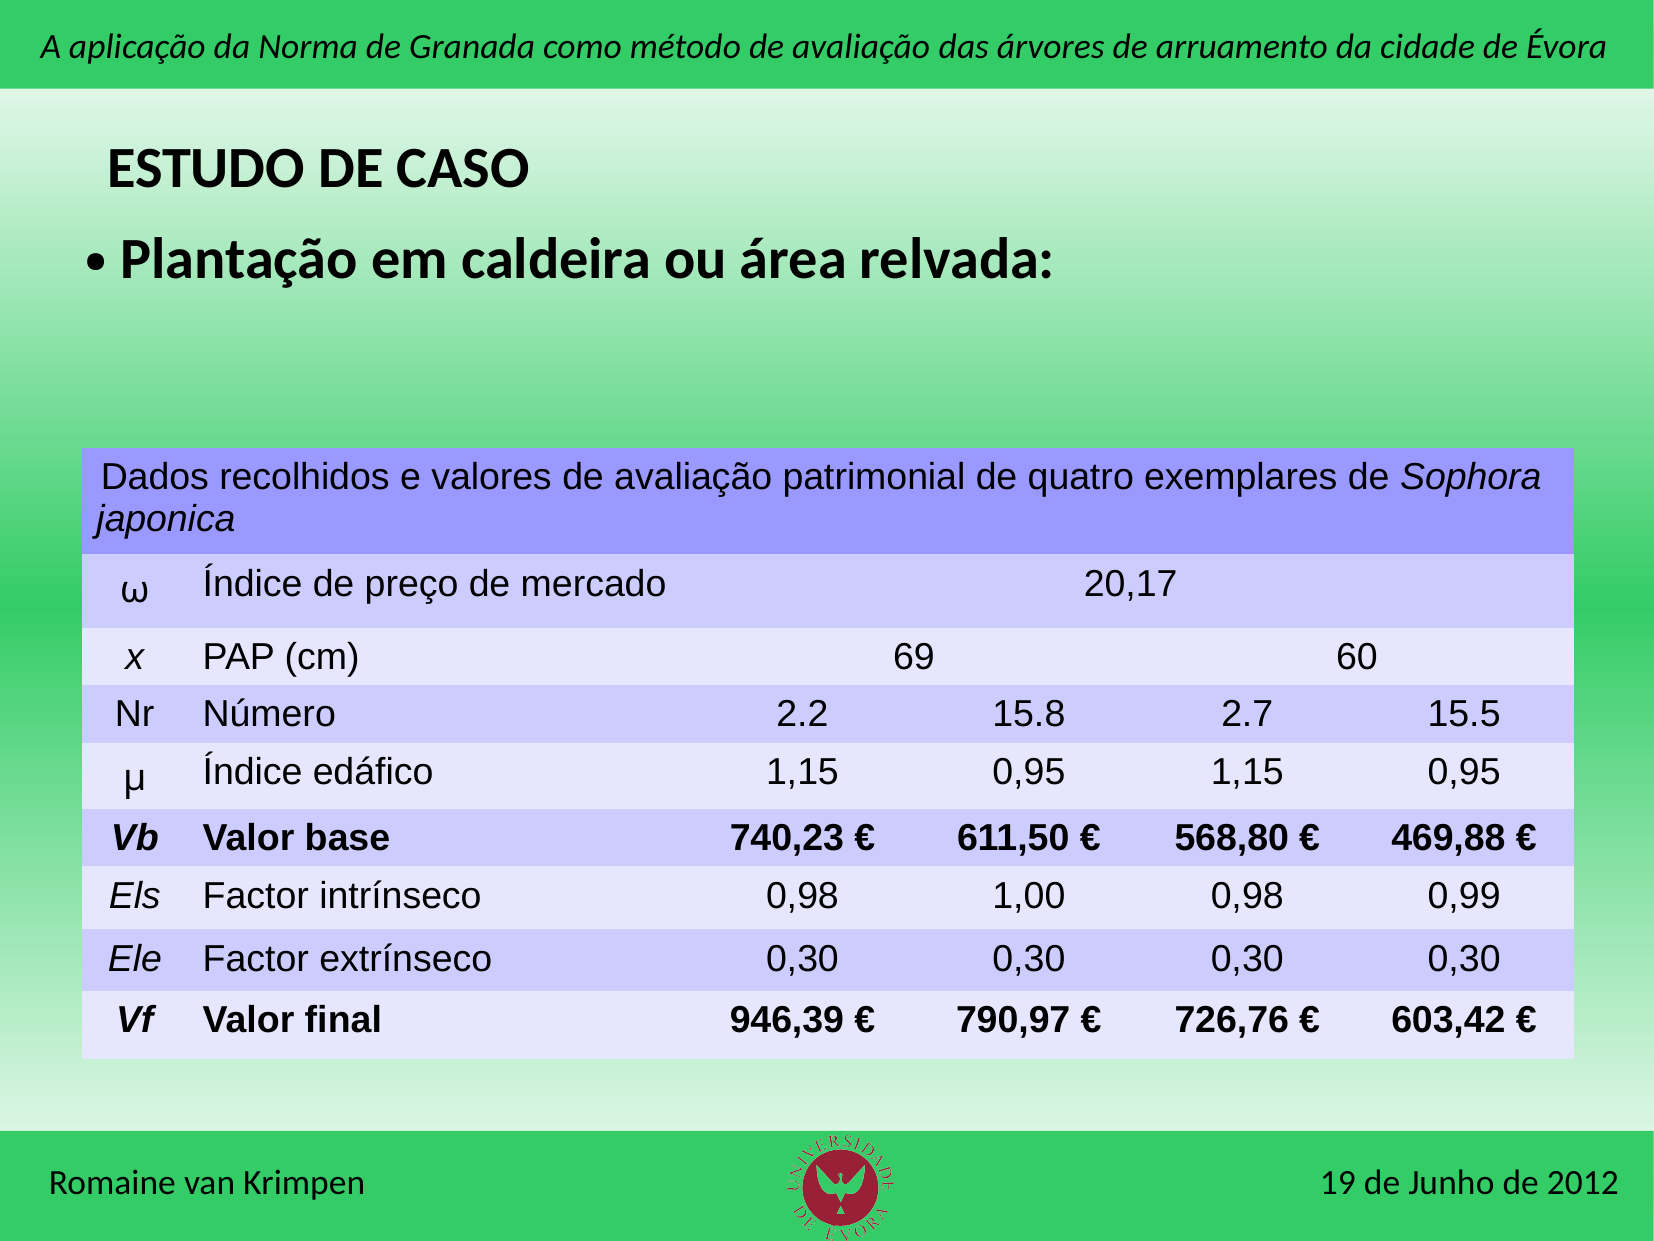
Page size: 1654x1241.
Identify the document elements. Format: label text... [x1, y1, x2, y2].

table_cell 2.2 [683, 685, 917, 743]
table_cell 1,00 [917, 866, 1140, 929]
table_cell 0,30 [1140, 929, 1354, 991]
table_cell μ [82, 743, 183, 809]
table_cell 0,98 [1140, 866, 1354, 929]
picture [787, 1135, 894, 1241]
table_cell PAP (cm) [183, 628, 683, 685]
table_cell 15.5 [1354, 685, 1574, 743]
table_cell Factor intrínseco [183, 866, 683, 929]
table_cell 611,50 € [917, 809, 1140, 866]
table_cell Vf [82, 991, 183, 1059]
text_box Plantação em caldeira ou área relvada: [78, 219, 1587, 309]
table_cell Factor extrínseco [183, 929, 683, 991]
table_cell 0,95 [917, 743, 1140, 809]
table_cell Valor base [183, 809, 683, 866]
table_cell 0,30 [917, 929, 1140, 991]
table_cell Índice de preço de mercado [183, 554, 683, 628]
table_cell Número [183, 685, 683, 743]
table_cell 946,39 € [683, 991, 917, 1059]
table_cell 69 [683, 628, 1140, 685]
table_cell 568,80 € [1140, 809, 1354, 866]
table_cell 2.7 [1140, 685, 1354, 743]
table_cell 740,23 € [683, 809, 917, 866]
table_header Dados recolhidos e valores de avaliação patrimonial de quatro exemplares de Sophora japonica [82, 448, 1574, 554]
table_cell 0,30 [683, 929, 917, 991]
text_box ESTUDO DE CASO [78, 132, 1587, 214]
table_cell Nr [82, 685, 183, 743]
table_cell 15.8 [917, 685, 1140, 743]
table_cell 0,99 [1354, 866, 1574, 929]
table_cell ω [82, 554, 183, 628]
table_cell 469,88 € [1354, 809, 1574, 866]
table_cell 726,76 € [1140, 991, 1354, 1059]
table_cell Valor final [183, 991, 683, 1059]
table_cell Els [82, 866, 183, 929]
table_cell 60 [1140, 628, 1574, 685]
table_cell x [82, 628, 183, 685]
table_cell 603,42 € [1354, 991, 1574, 1059]
table_cell Índice edáfico [183, 743, 683, 809]
table_cell 1,15 [1140, 743, 1354, 809]
table_cell 790,97 € [917, 991, 1140, 1059]
table_cell 1,15 [683, 743, 917, 809]
table_cell Vb [82, 809, 183, 866]
table_cell 0,95 [1354, 743, 1574, 809]
table_cell 20,17 [683, 554, 1574, 628]
table_cell 0,30 [1354, 929, 1574, 991]
table_cell Ele [82, 929, 183, 991]
table_cell 0,98 [683, 866, 917, 929]
